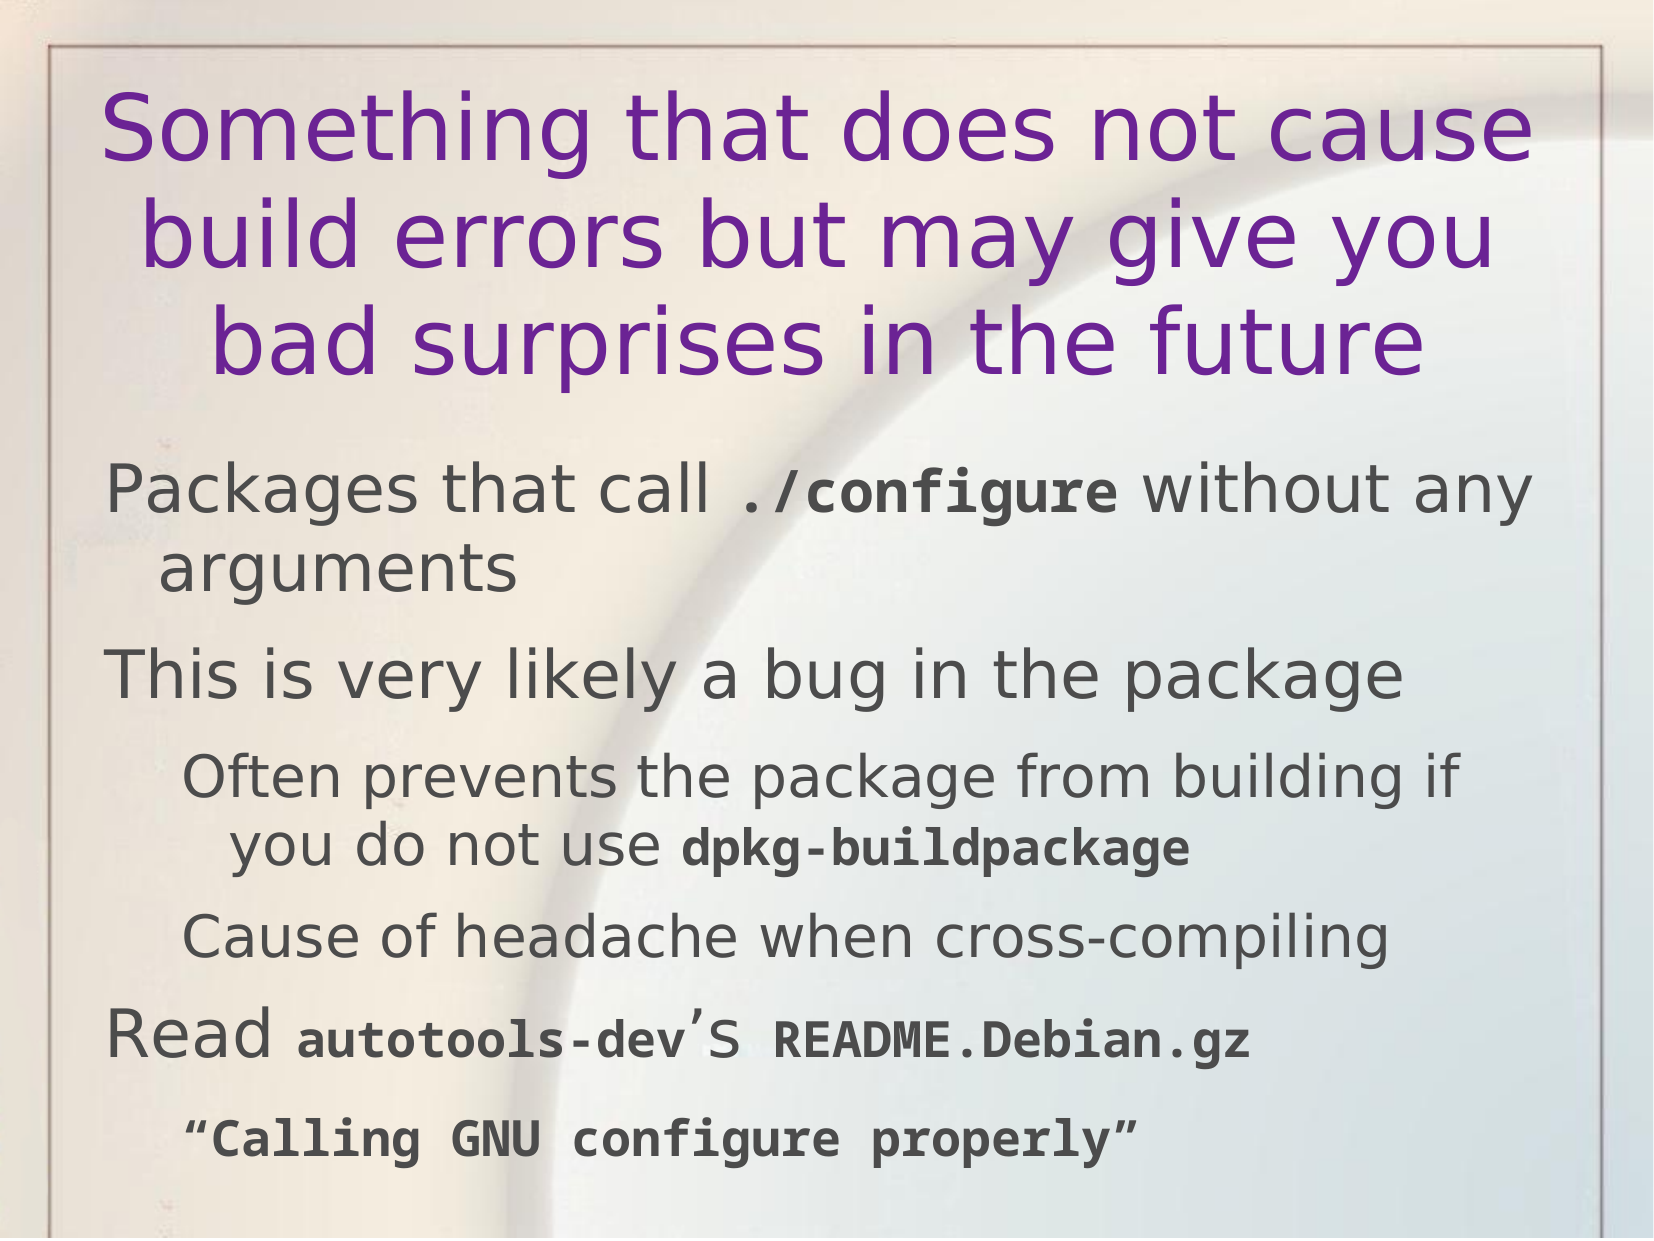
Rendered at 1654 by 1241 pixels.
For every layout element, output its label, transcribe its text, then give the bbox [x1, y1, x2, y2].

picture [0, 0, 1654, 1238]
title Something that does not cause build errors but may give you bad surprises in the future [75, 75, 1564, 397]
list Packages that call ./configure without any arguments This is very likely a bug in the package Often prevents the package from building if you do not use dpkg-buildpackage Cause of headache when cross-compiling Read autotools-dev’s README.Debian.gz “Calling GNU configure properly” [86, 450, 1576, 1198]
